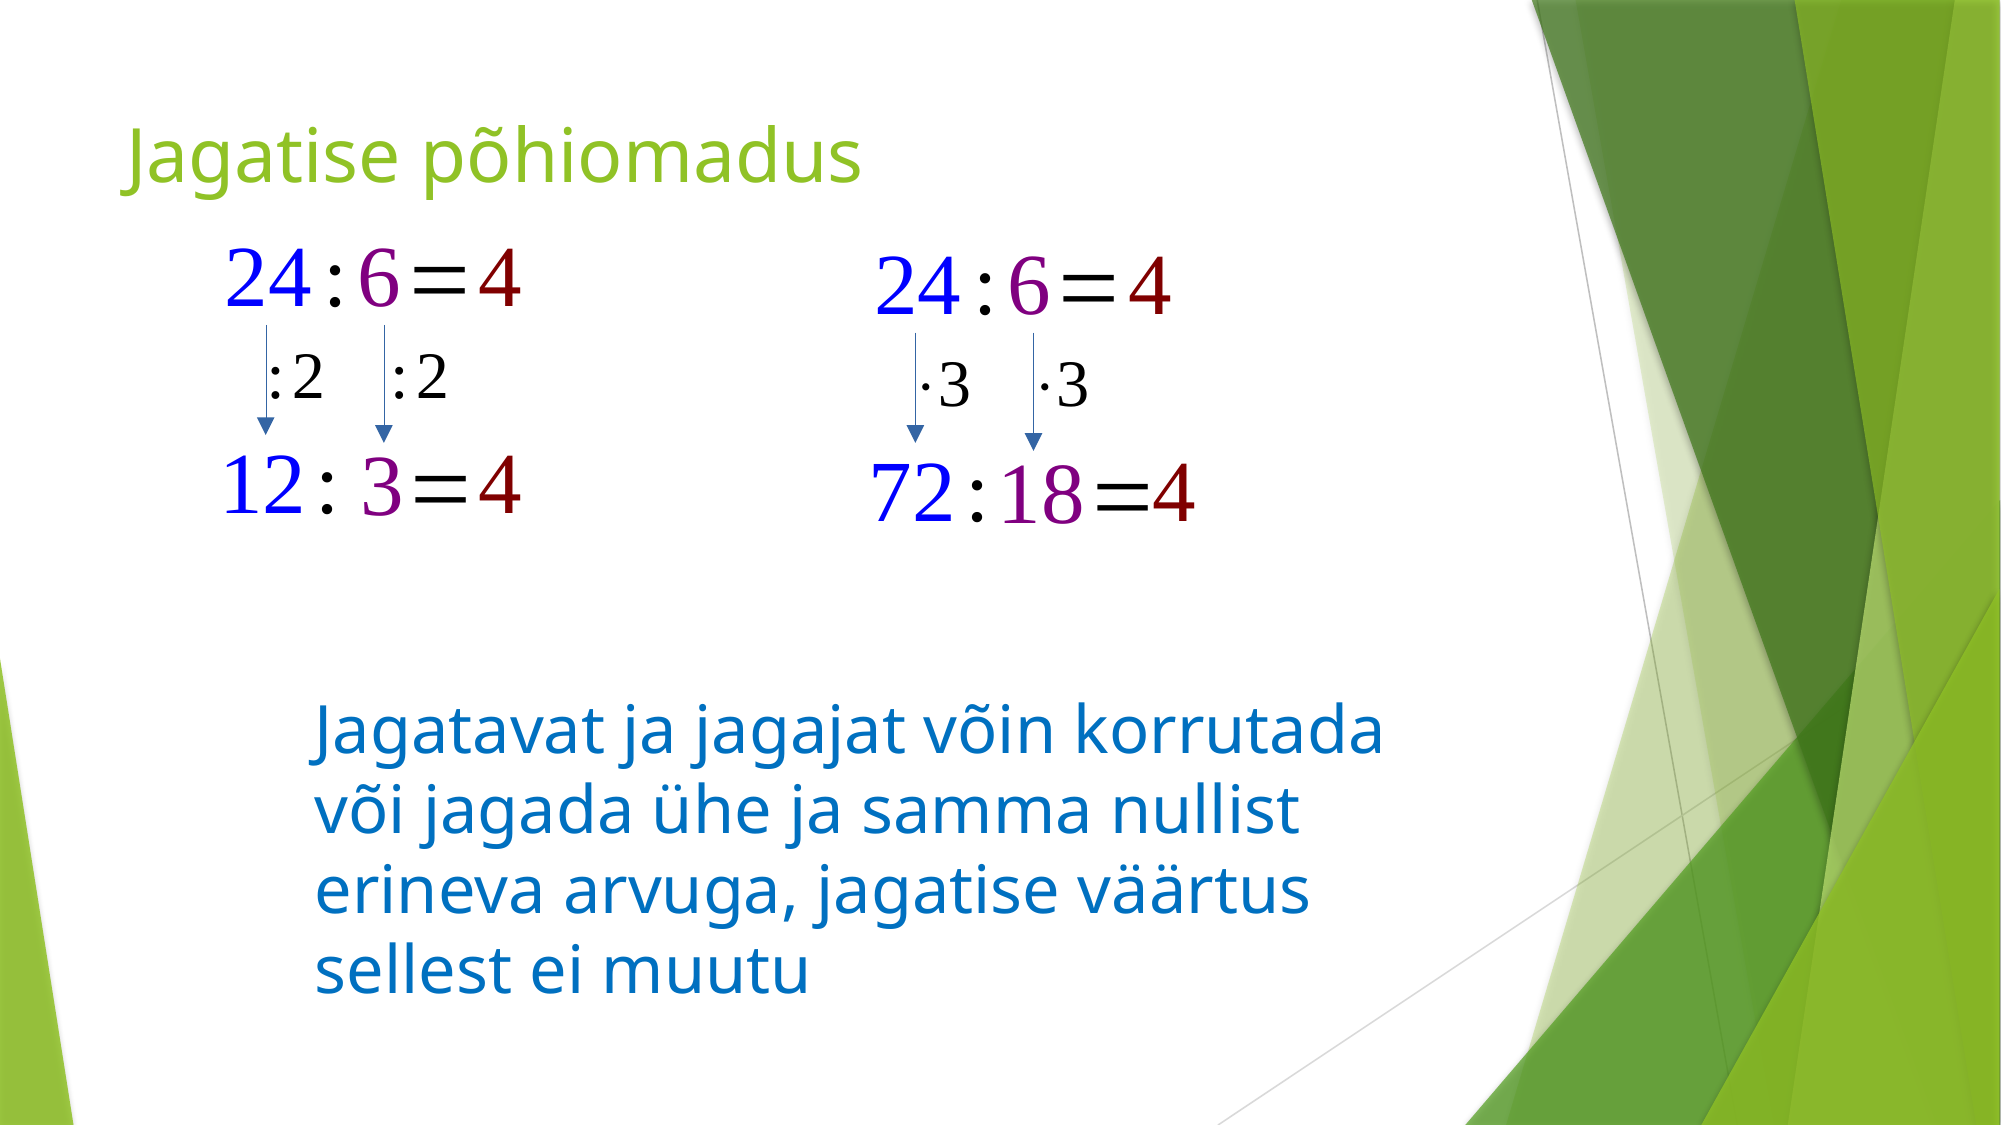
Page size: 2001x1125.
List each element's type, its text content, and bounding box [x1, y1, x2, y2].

chart [213, 435, 532, 534]
chart [246, 339, 331, 414]
title Jagatise põhiomadus [111, 99, 1522, 317]
list Jagatavat ja jagajat võin korrutada või jagada ühe ja samma nullist erineva arvuga, jagatise väärtus sellest ei muutu [243, 679, 1506, 1018]
chart [218, 228, 532, 325]
chart [370, 339, 455, 414]
chart [867, 236, 1182, 333]
chart [1020, 347, 1097, 422]
chart [863, 442, 1205, 542]
chart [902, 347, 979, 422]
